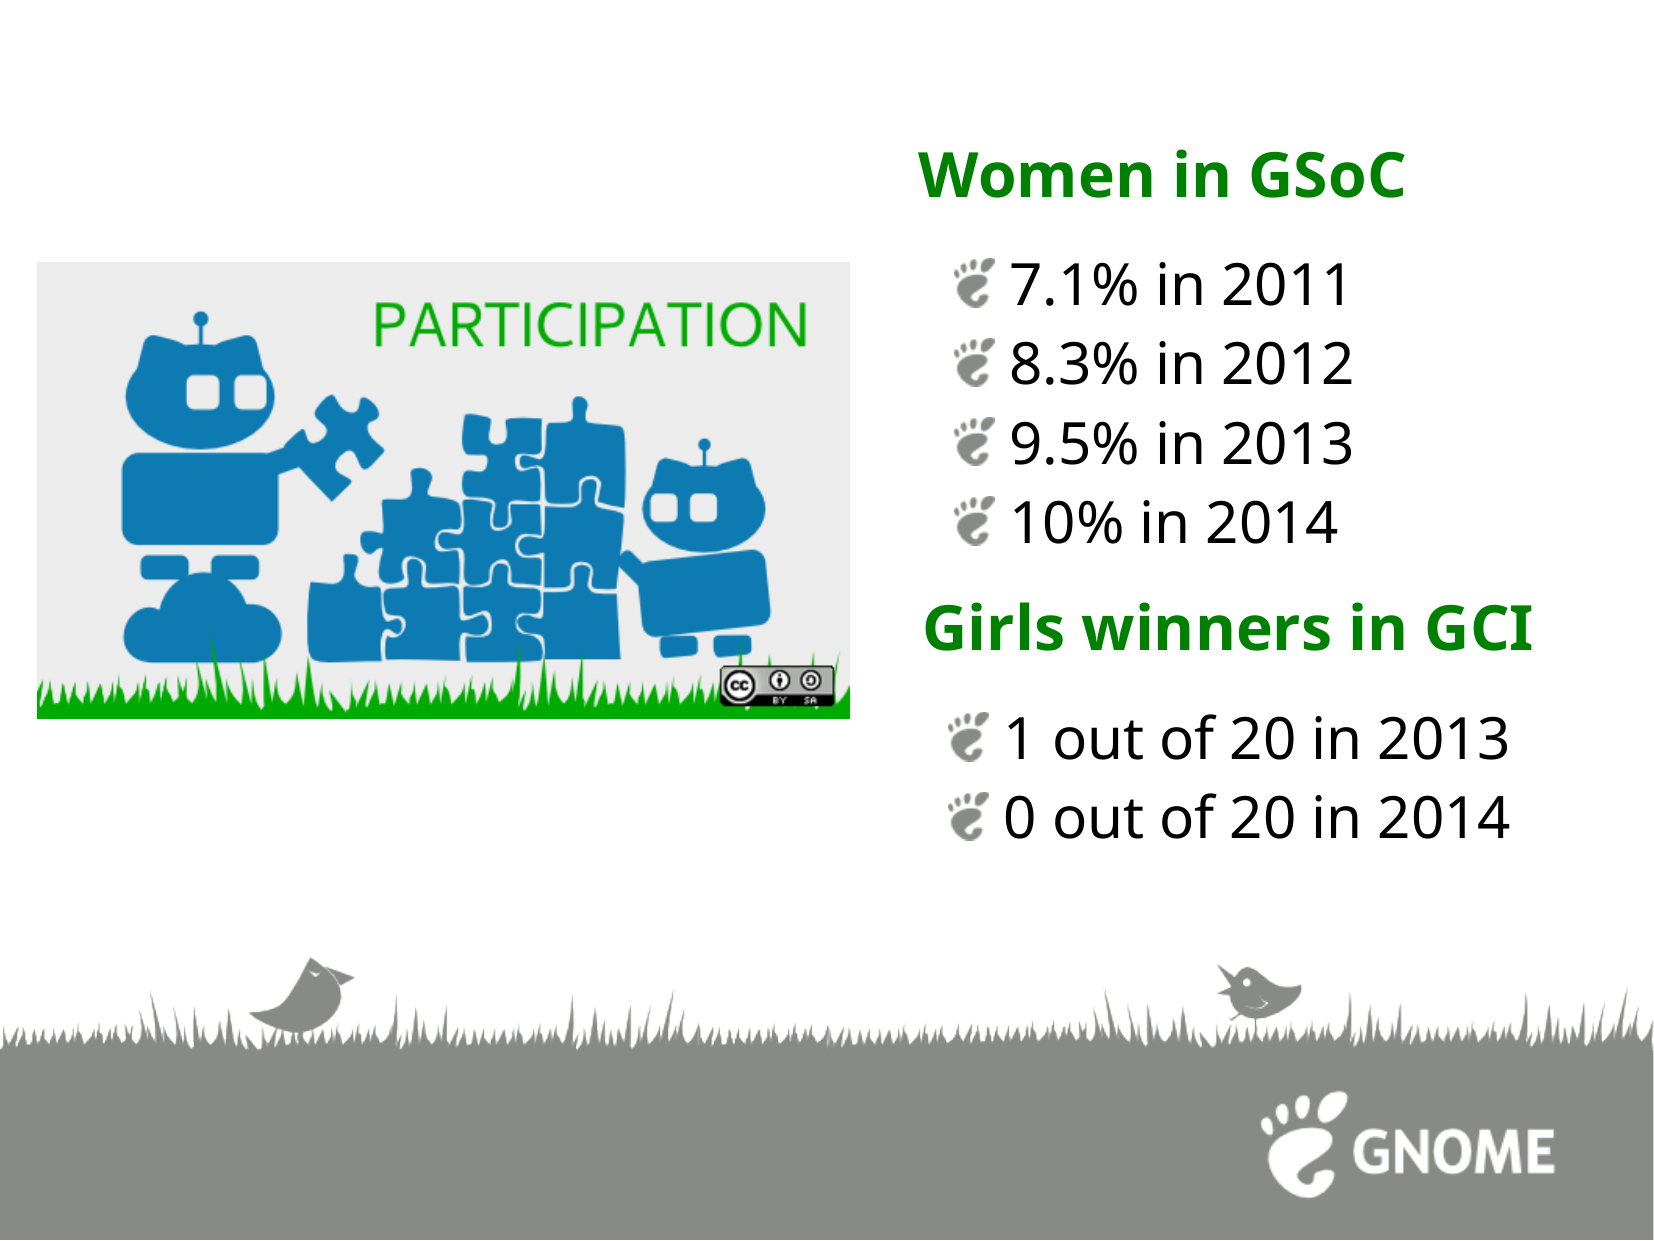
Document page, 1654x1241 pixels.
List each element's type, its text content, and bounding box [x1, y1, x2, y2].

text_box 1 out of 20 in 2013 0 out of 20 in 2014 [933, 690, 1627, 1036]
text_box 7.1% in 2011 8.3% in 2012 9.5% in 2013 10% in 2014 [939, 236, 1503, 576]
text_box Women in GSoC [904, 122, 1580, 236]
picture [0, 0, 1654, 1241]
text_box Girls winners in GCI [907, 576, 1654, 689]
